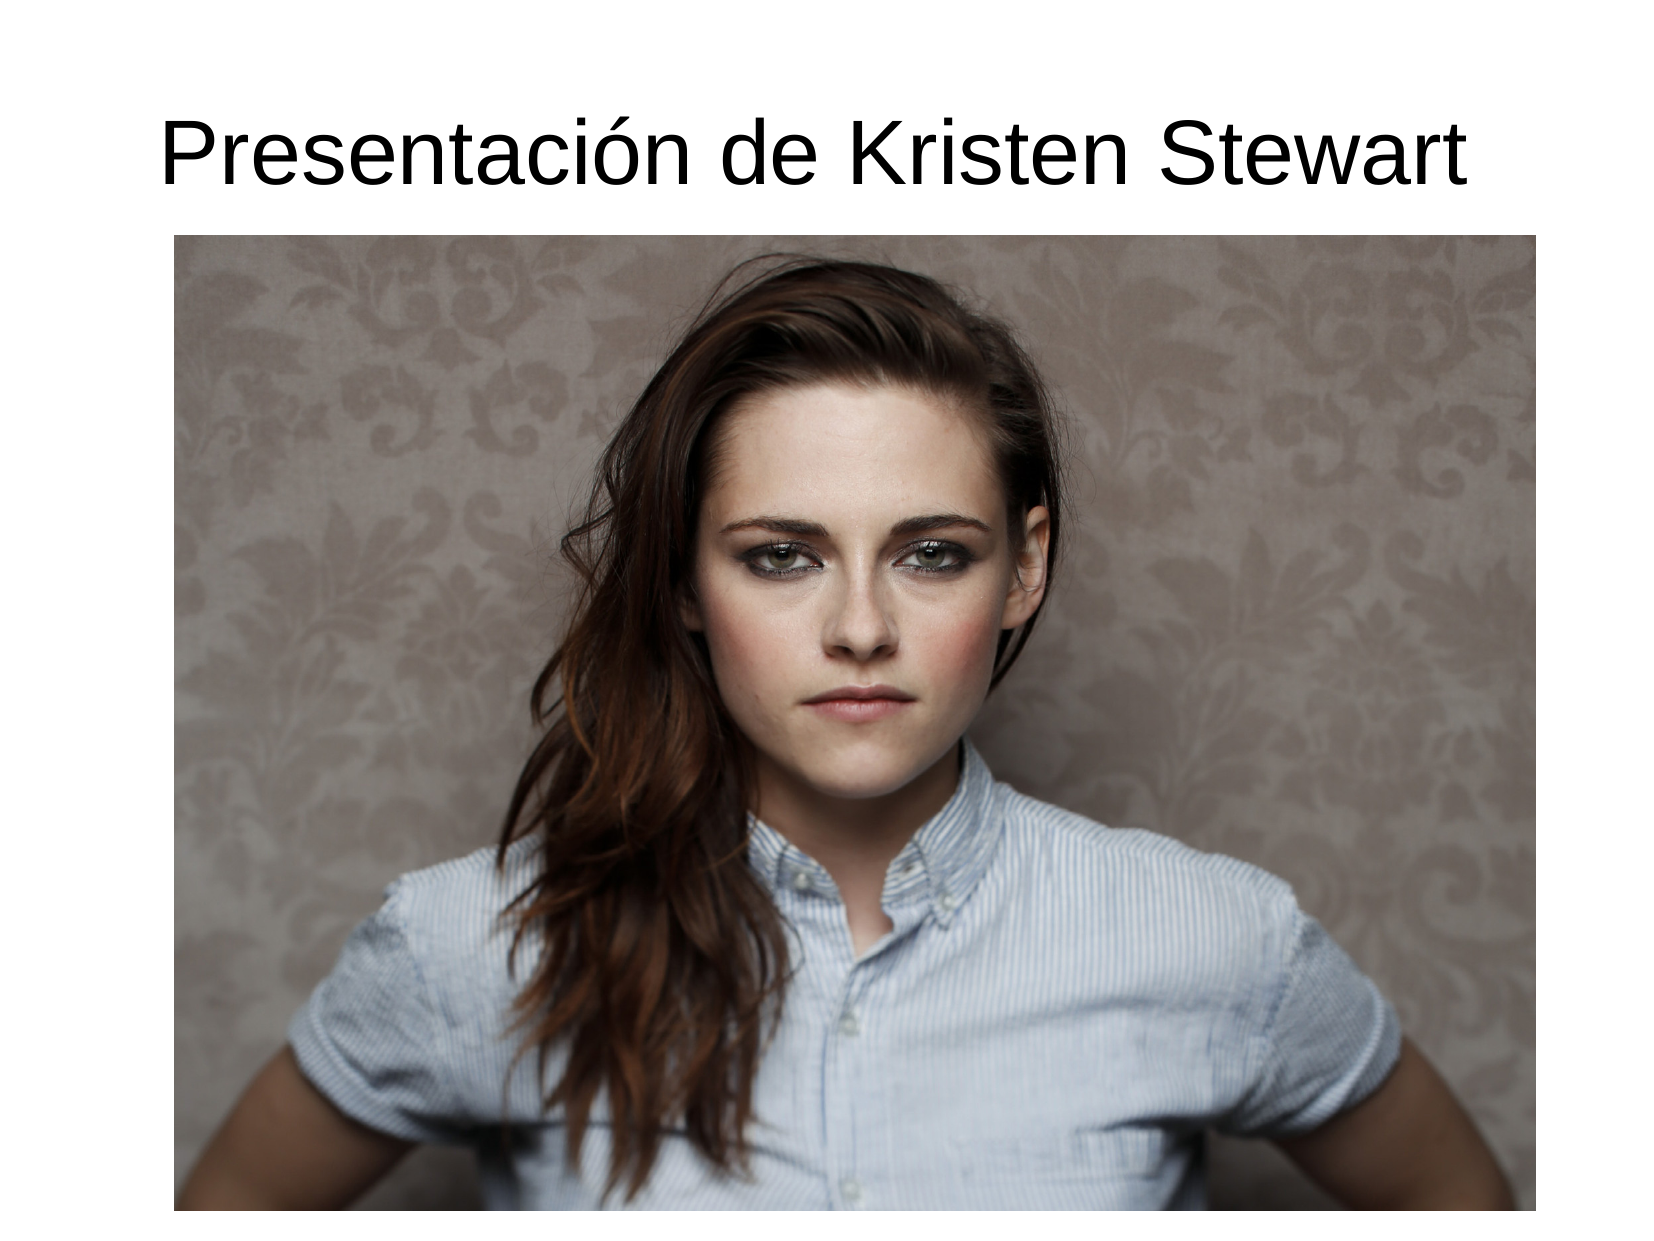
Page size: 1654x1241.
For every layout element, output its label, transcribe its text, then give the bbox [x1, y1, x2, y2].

picture [174, 235, 1536, 1211]
title Presentación de Kristen Stewart [82, 56, 1571, 250]
